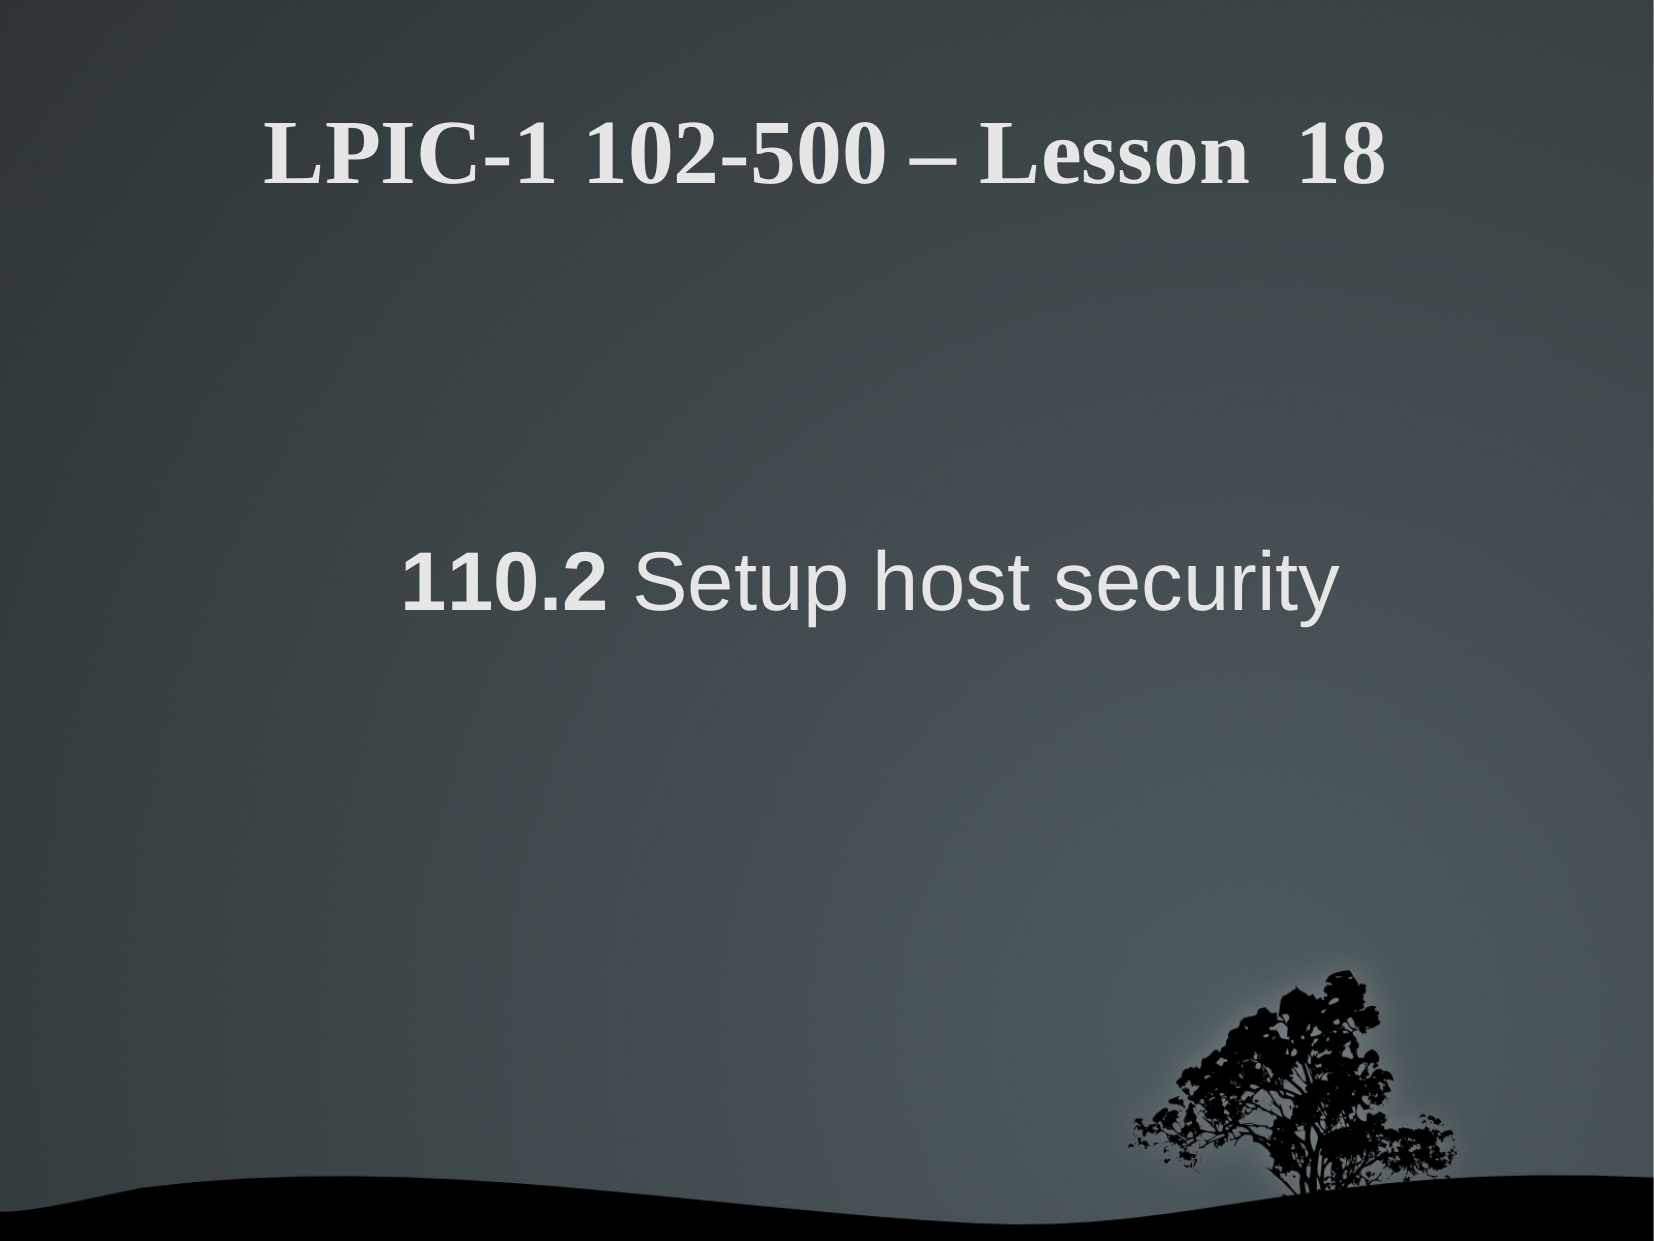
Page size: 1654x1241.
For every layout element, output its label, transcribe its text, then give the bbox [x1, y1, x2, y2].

picture [0, 0, 1654, 1241]
list 110.2 Setup host security [82, 290, 1571, 1109]
title LPIC-1 102-500 – Lesson 18 [82, 49, 1571, 257]
